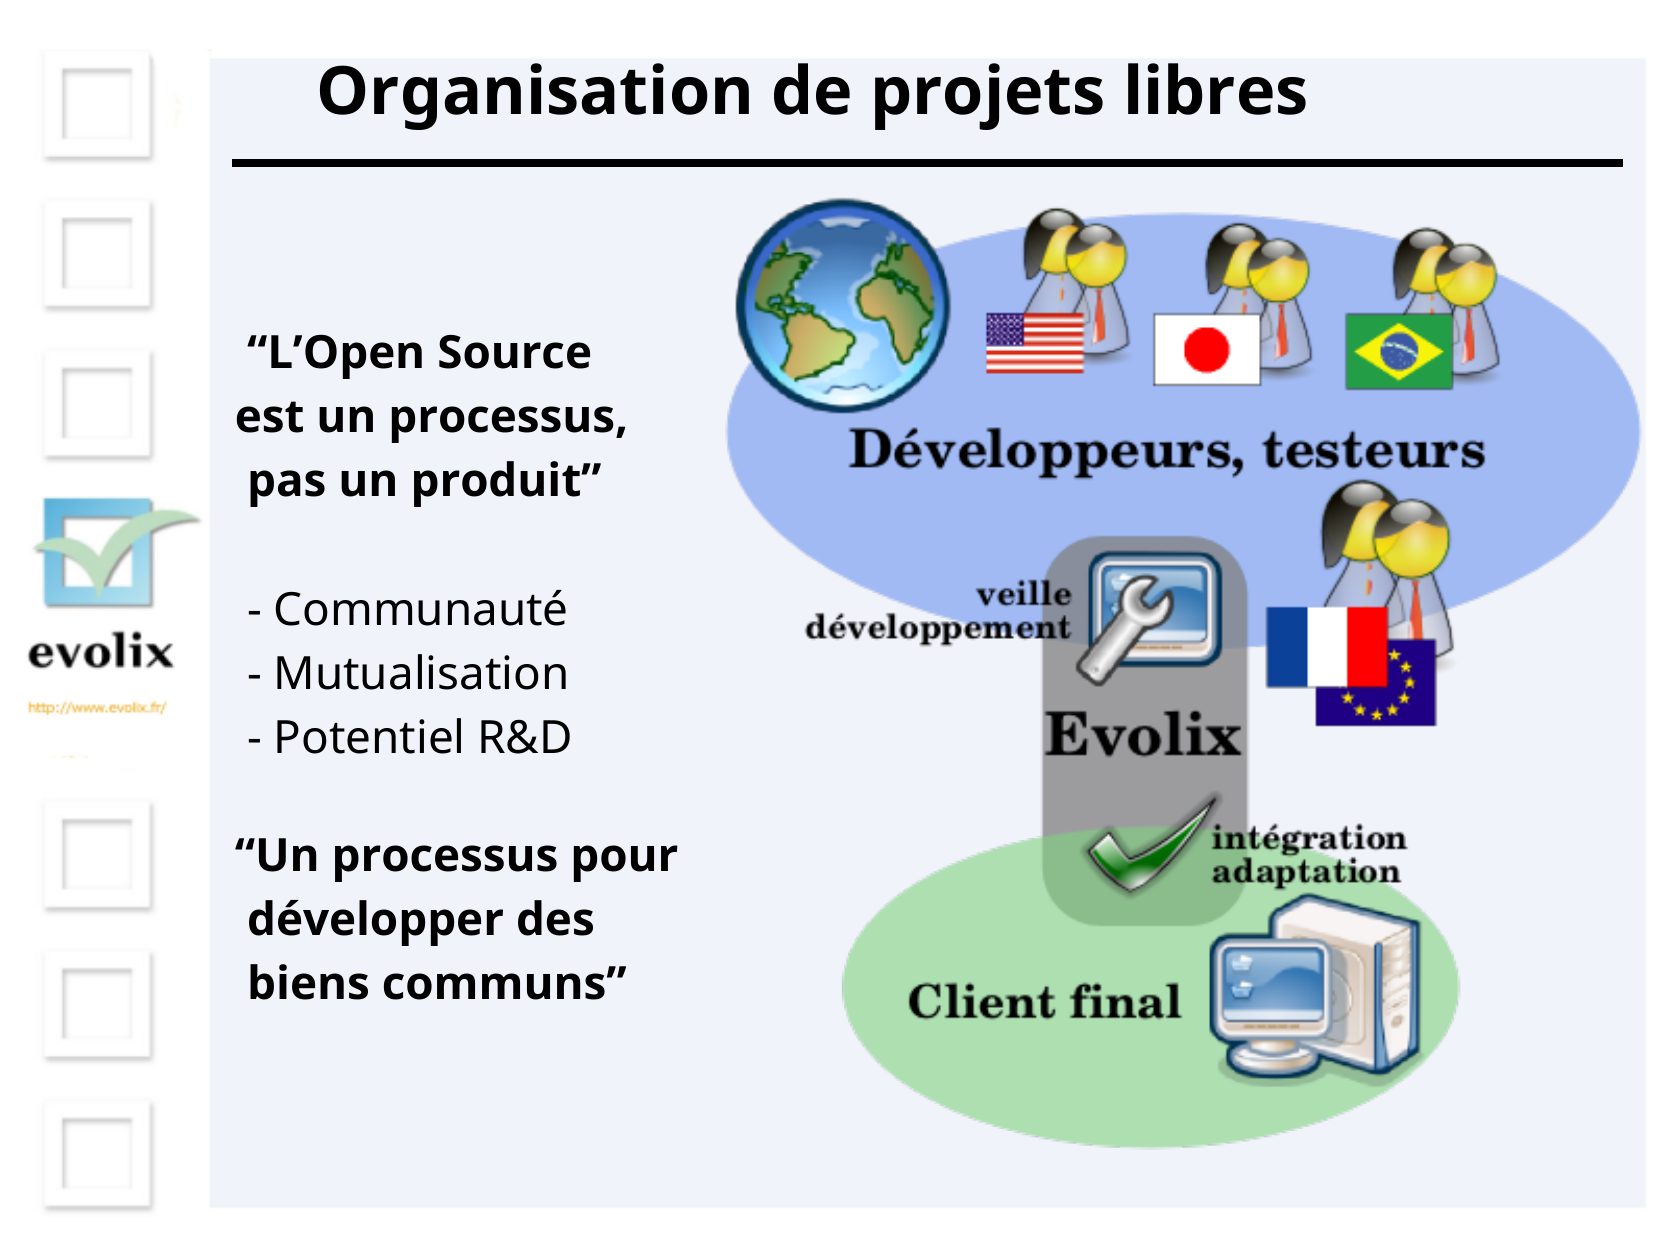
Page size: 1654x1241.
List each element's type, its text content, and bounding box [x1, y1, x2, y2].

picture [0, 0, 1654, 1241]
title Organisation de projets libres [22, 27, 503, 151]
text_box “L’Open Source est un processus, pas un produit” - Communauté - Mutualisation - Potentiel R&D “Un processus pour développer des biens communs” [235, 276, 707, 1124]
